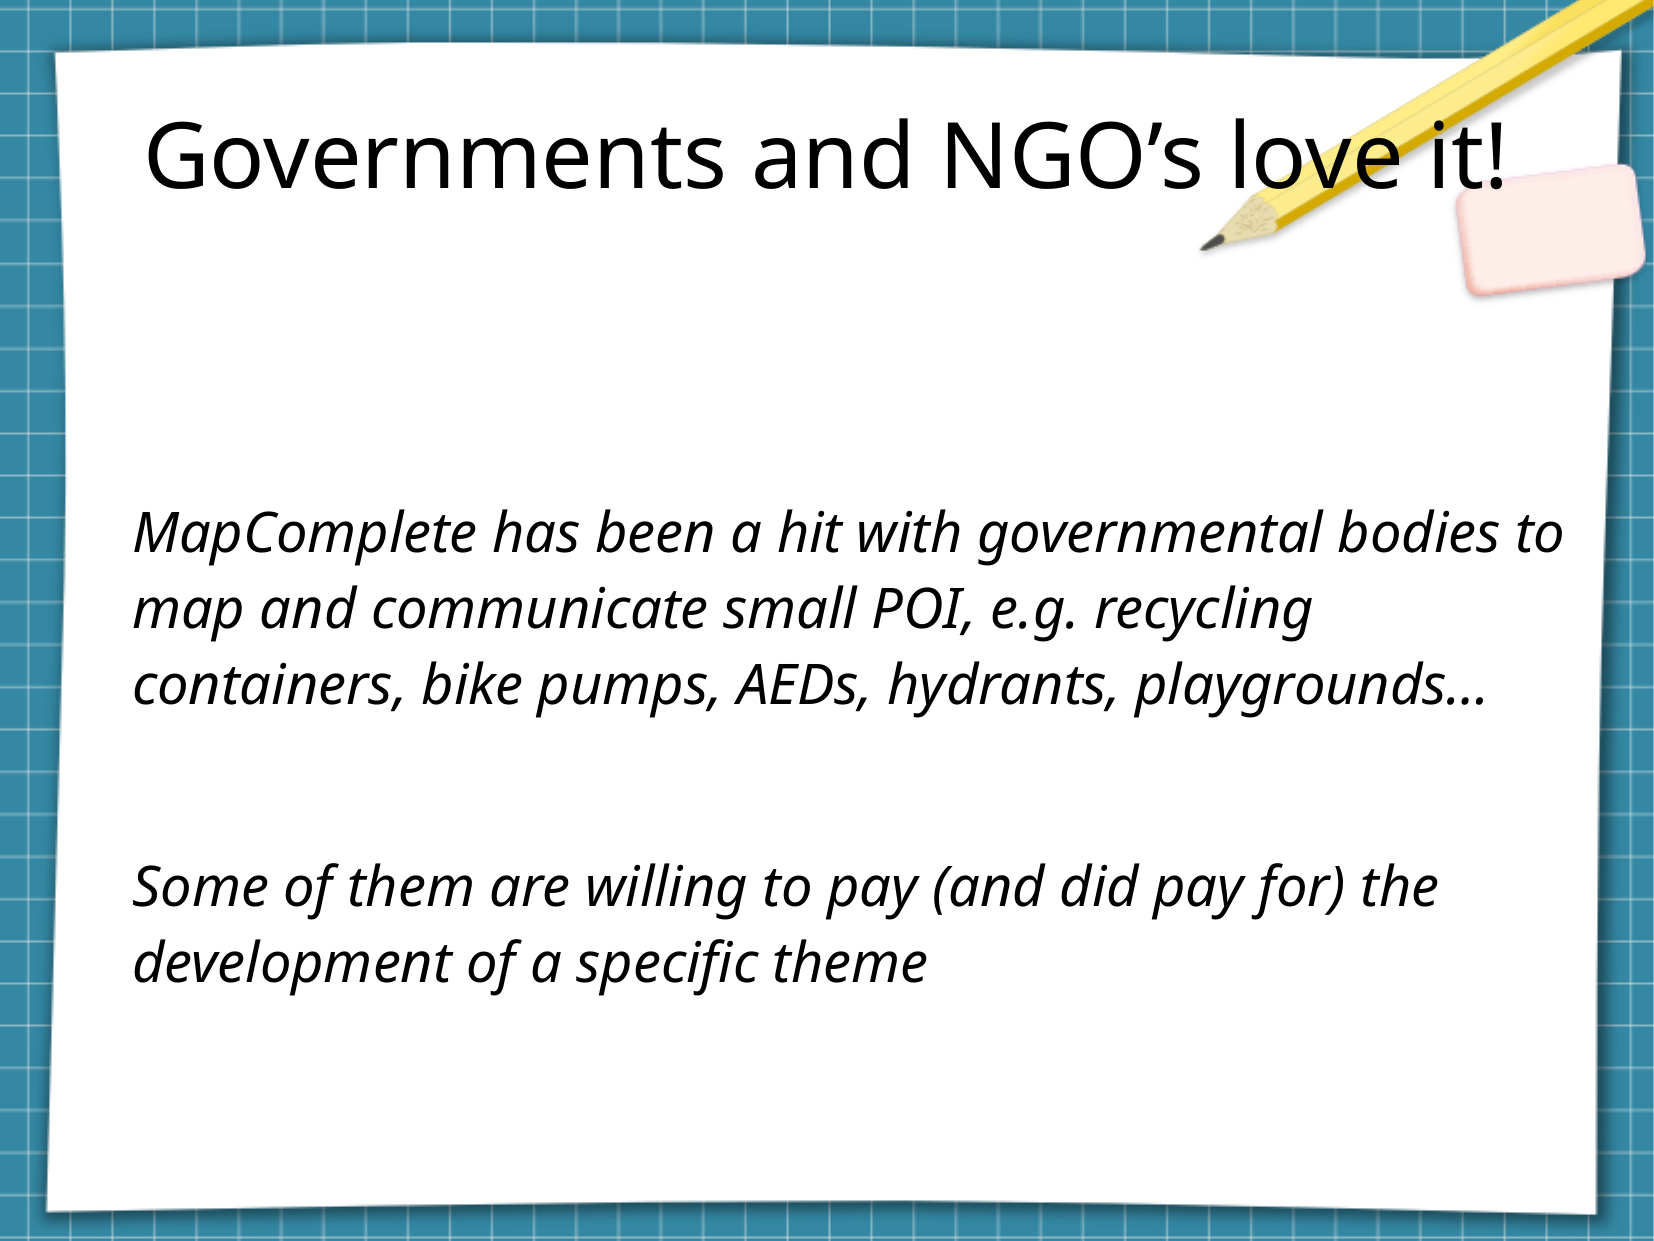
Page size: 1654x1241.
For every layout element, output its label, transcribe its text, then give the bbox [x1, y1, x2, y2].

list MapComplete has been a hit with governmental bodies to map and communicate small POI, e.g. recycling containers, bike pumps, AEDs, hydrants, playgrounds… Some of them are willing to pay (and did pay for) the development of a specific theme [82, 290, 1571, 1010]
title Governments and NGO’s love it! [82, 49, 1571, 257]
picture [0, 0, 1654, 1241]
